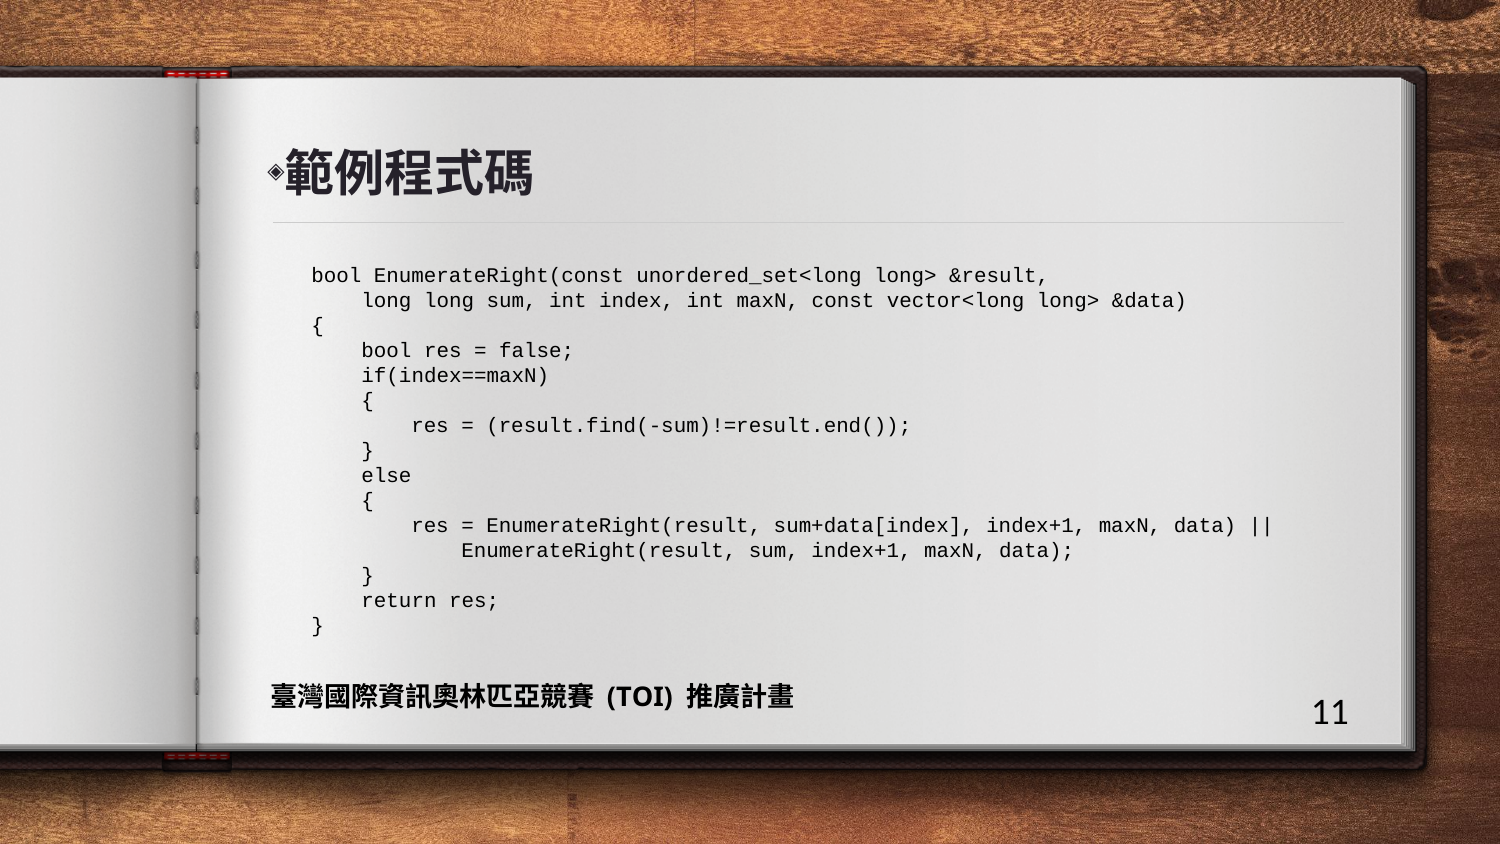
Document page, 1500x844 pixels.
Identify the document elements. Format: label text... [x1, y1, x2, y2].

text_box [1295, 672, 1386, 737]
list 範例程式碼 [252, 126, 1194, 226]
text_box bool EnumerateRight(const unordered_set<long long> &result, long long sum, int index, int maxN, const vector<long long> &data) { bool res = false; if(index==maxN) { res = (result.find(-sum)!=result.end()); } else { res = EnumerateRight(result, sum+data[index], index+1, maxN, data) || EnumerateRight(result, sum, index+1, maxN, data); } return res; } [296, 254, 1500, 649]
